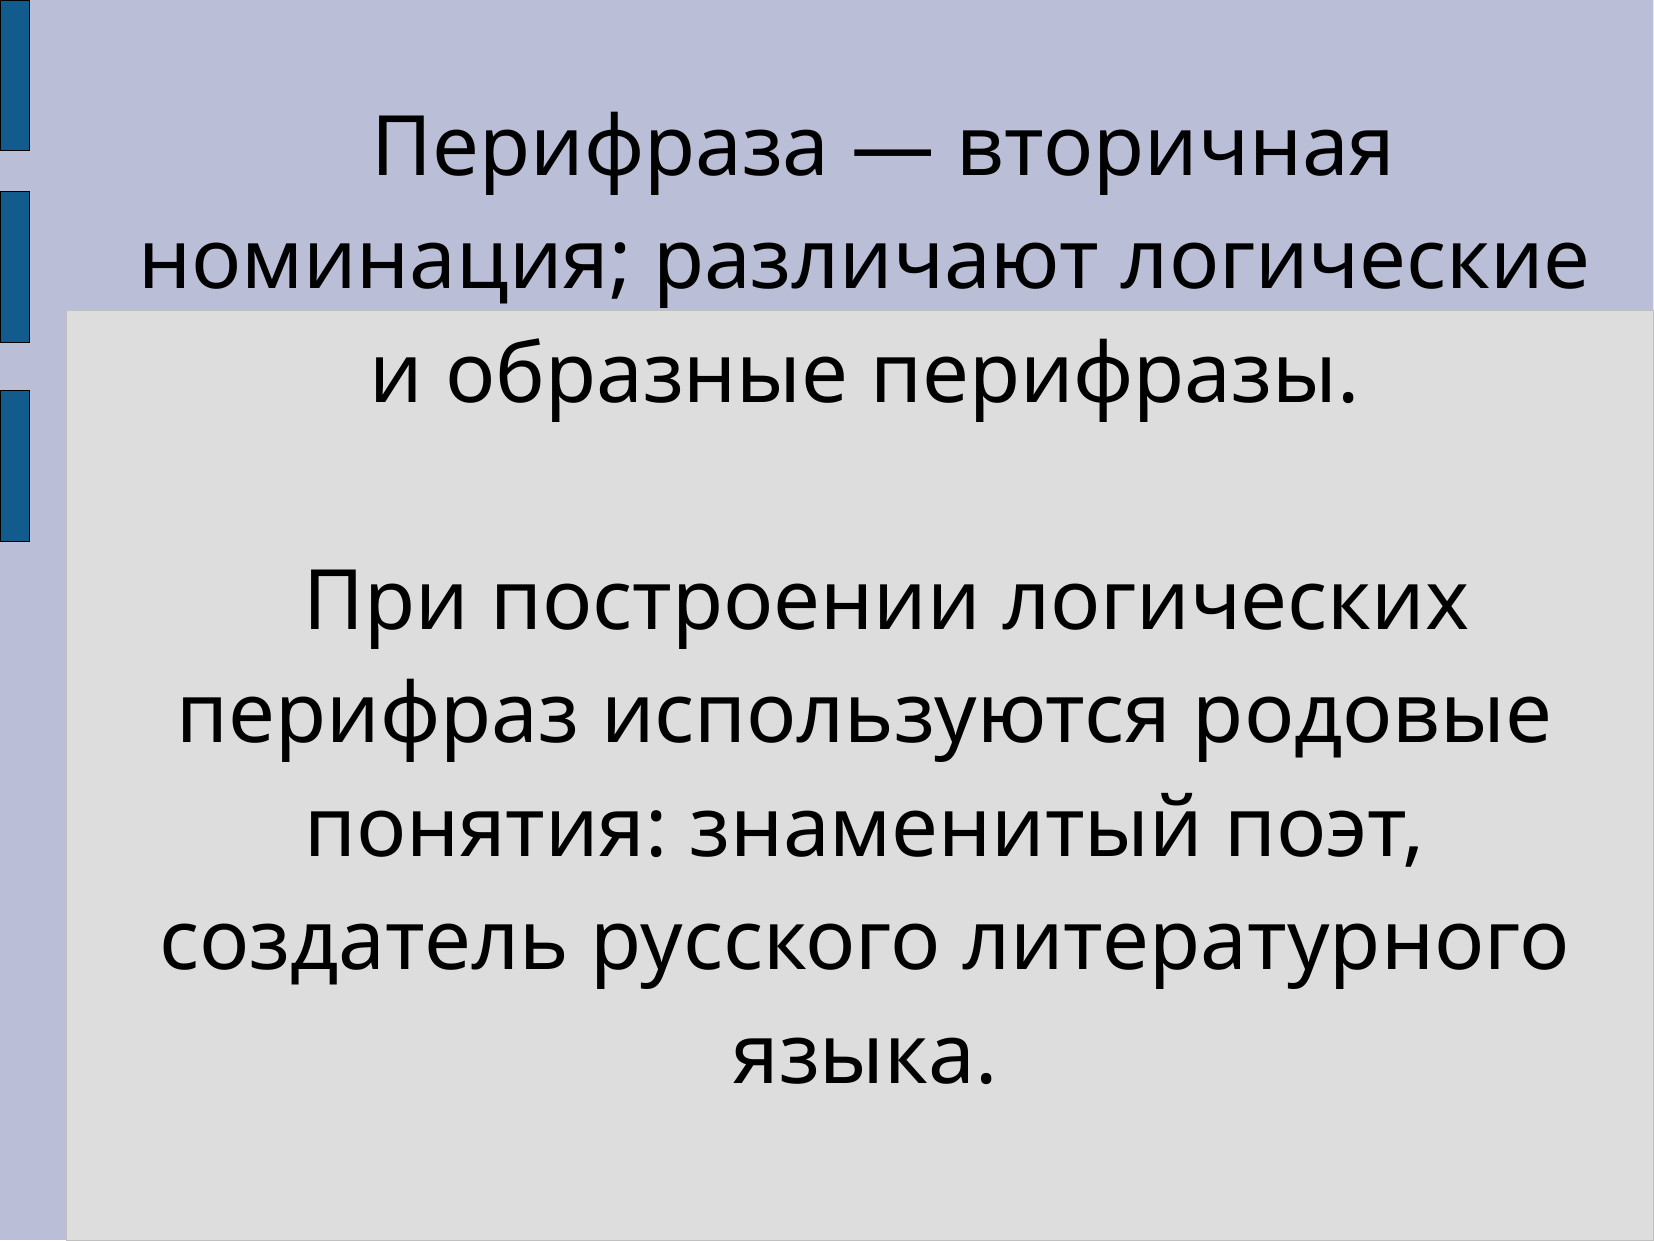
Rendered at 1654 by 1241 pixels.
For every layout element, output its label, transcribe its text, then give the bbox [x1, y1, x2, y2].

text_box Перифраза — вторичная номинация; различают логические и образные перифразы. При построении логических перифраз используются родовые понятия: знаменитый поэт, создатель русского литературного языка. При построении образных перифраз используются тропы(метафоры, метонимия): русский Эзоп, солнце нашей поэзии. Все перифразы имеют ярко выраженный оценочный характер. [118, 79, 1625, 1228]
